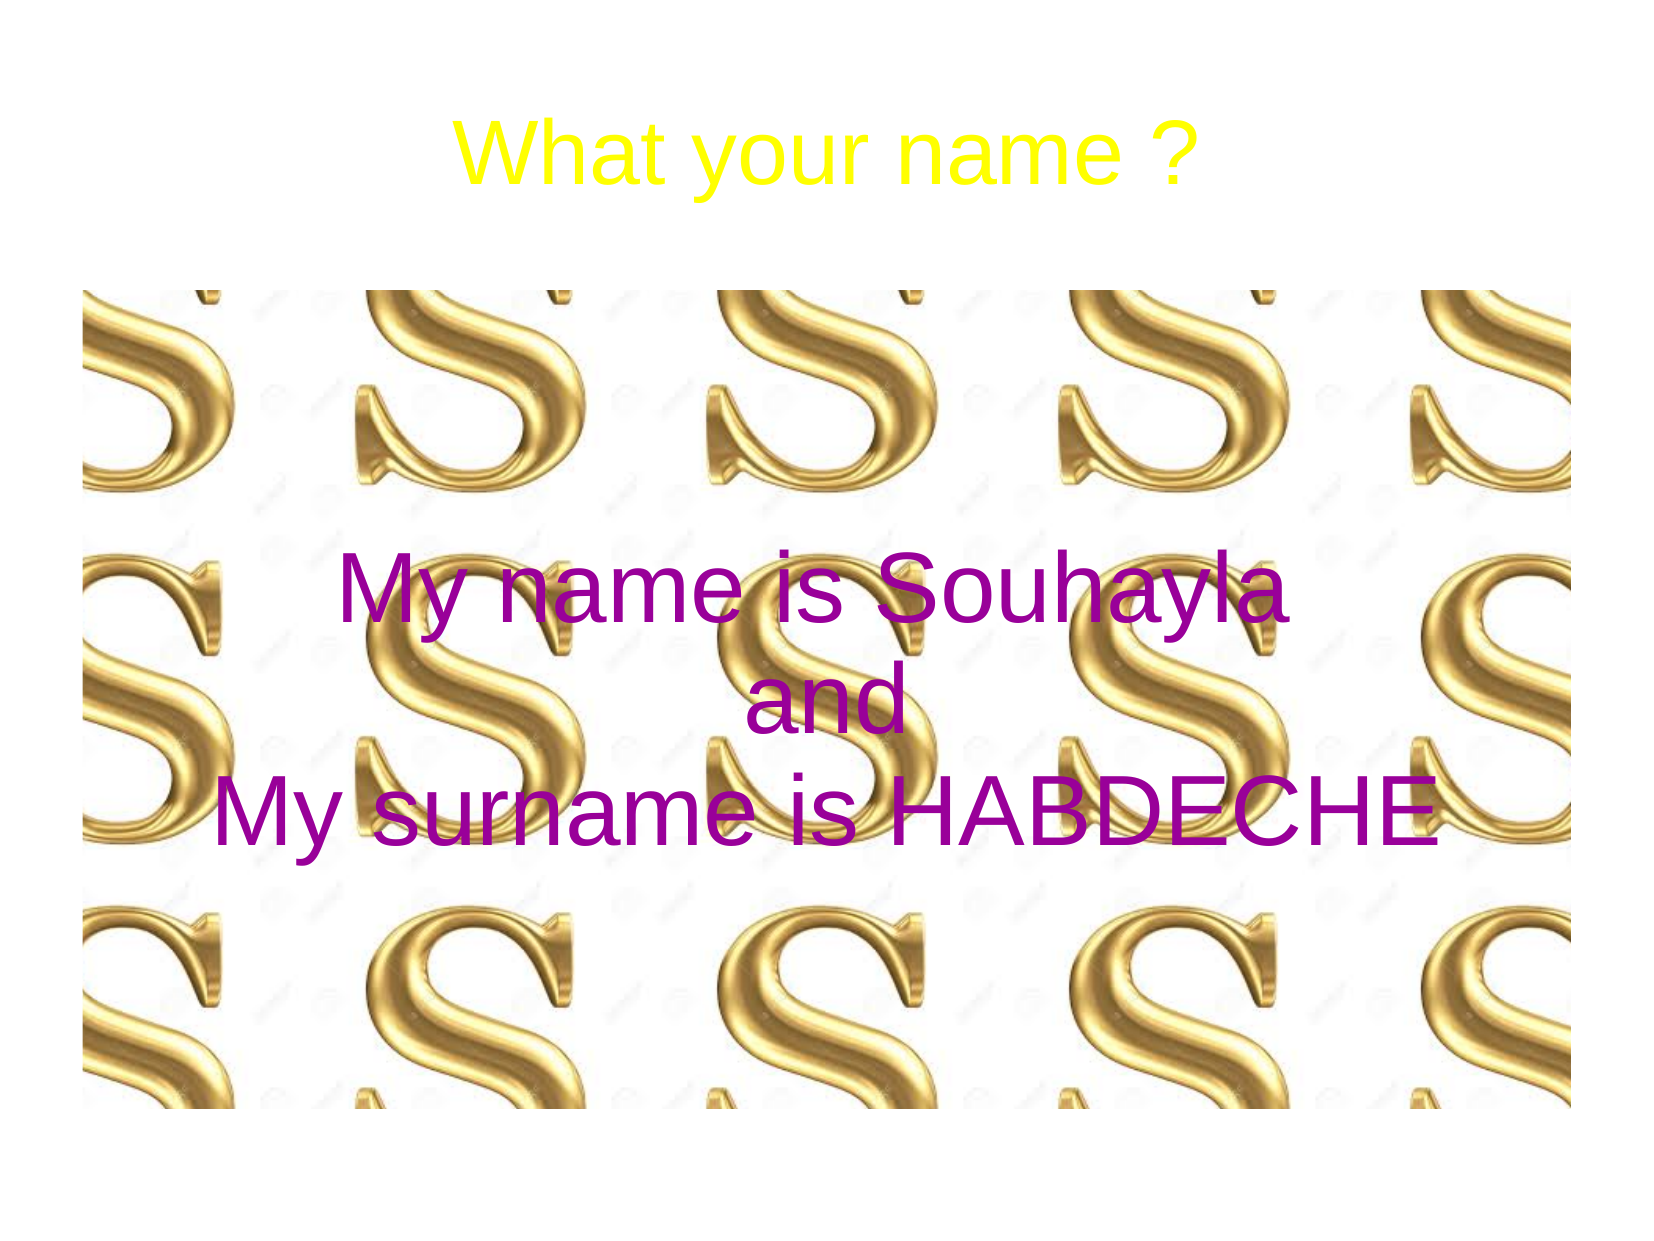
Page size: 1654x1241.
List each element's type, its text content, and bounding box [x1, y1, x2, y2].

subtitle My name is Souhayla and My surname is HABDECHE [82, 290, 1571, 1109]
title What your name ? [82, 49, 1571, 257]
